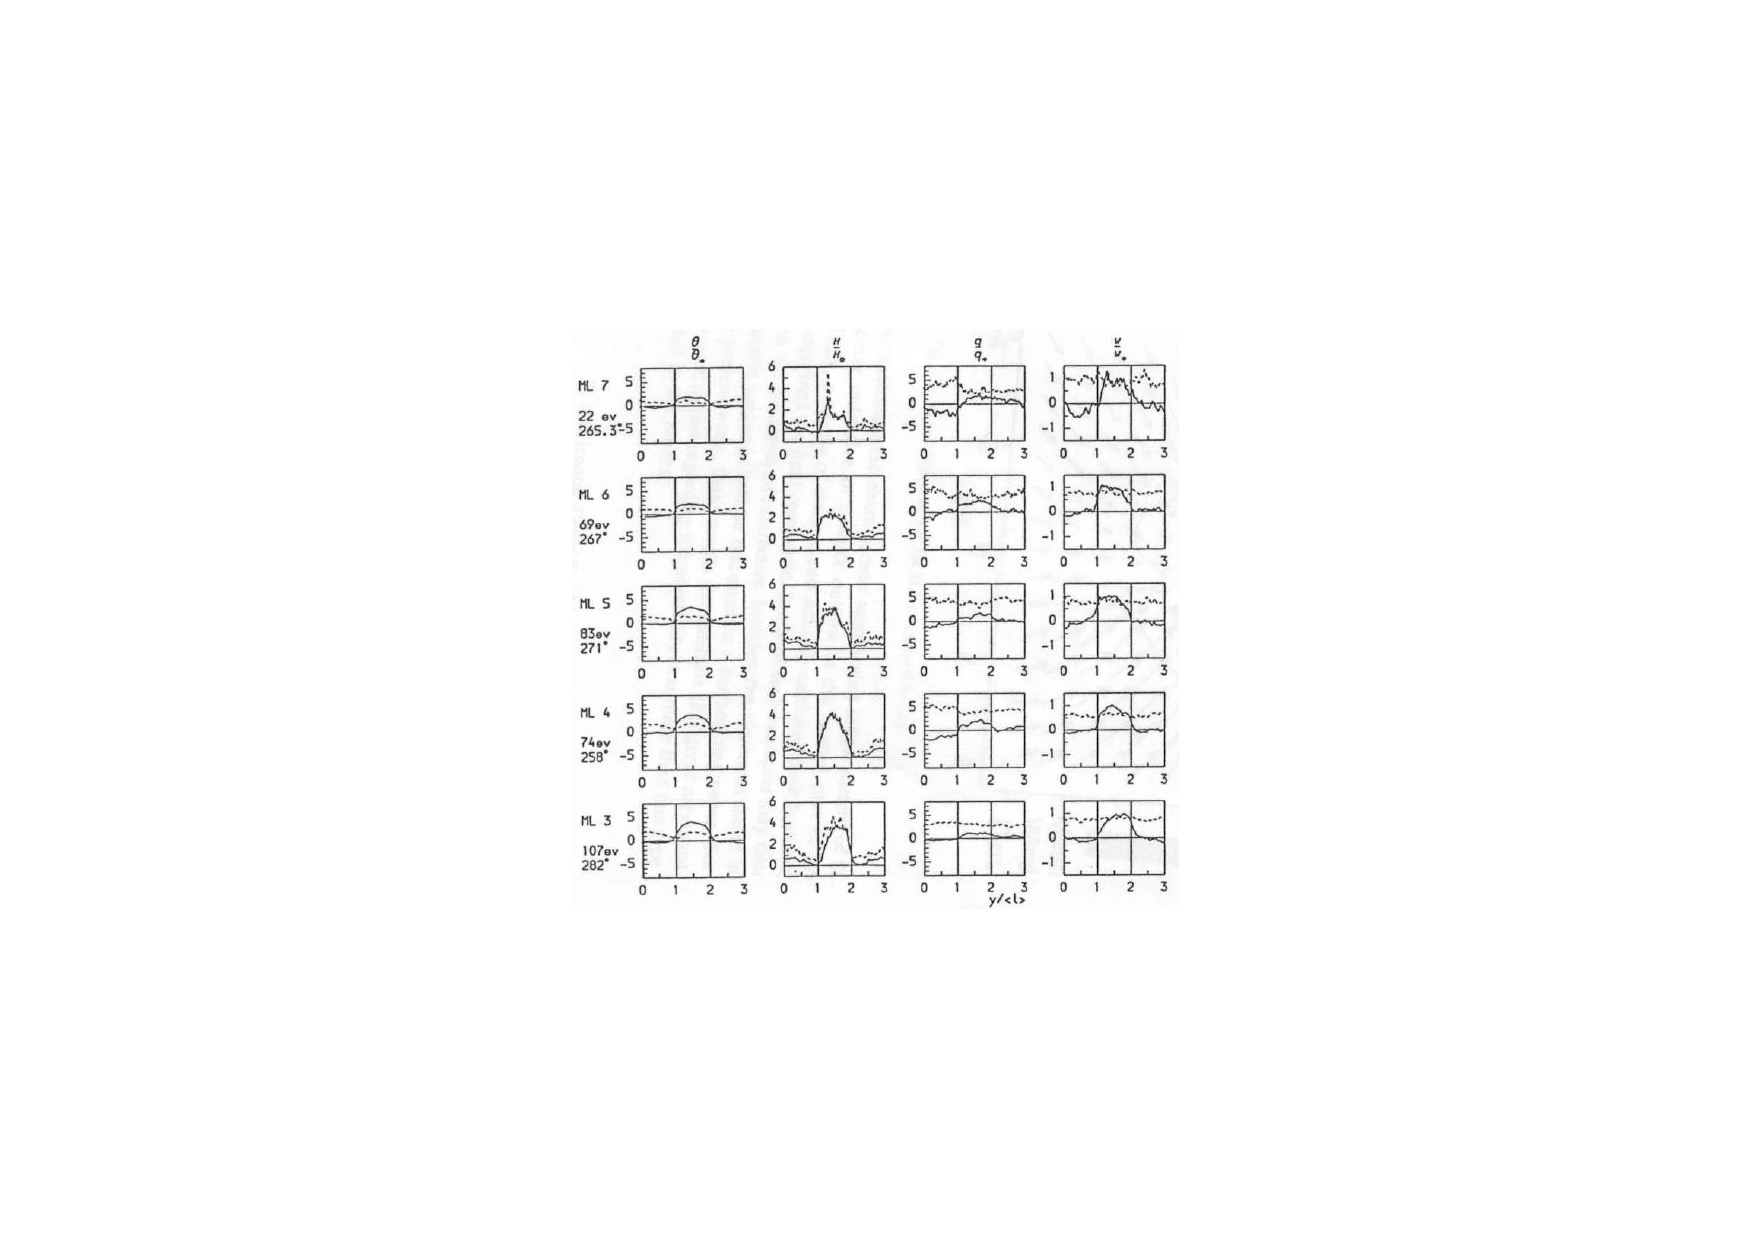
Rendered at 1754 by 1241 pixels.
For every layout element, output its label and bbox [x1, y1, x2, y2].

picture [572, 329, 1179, 910]
